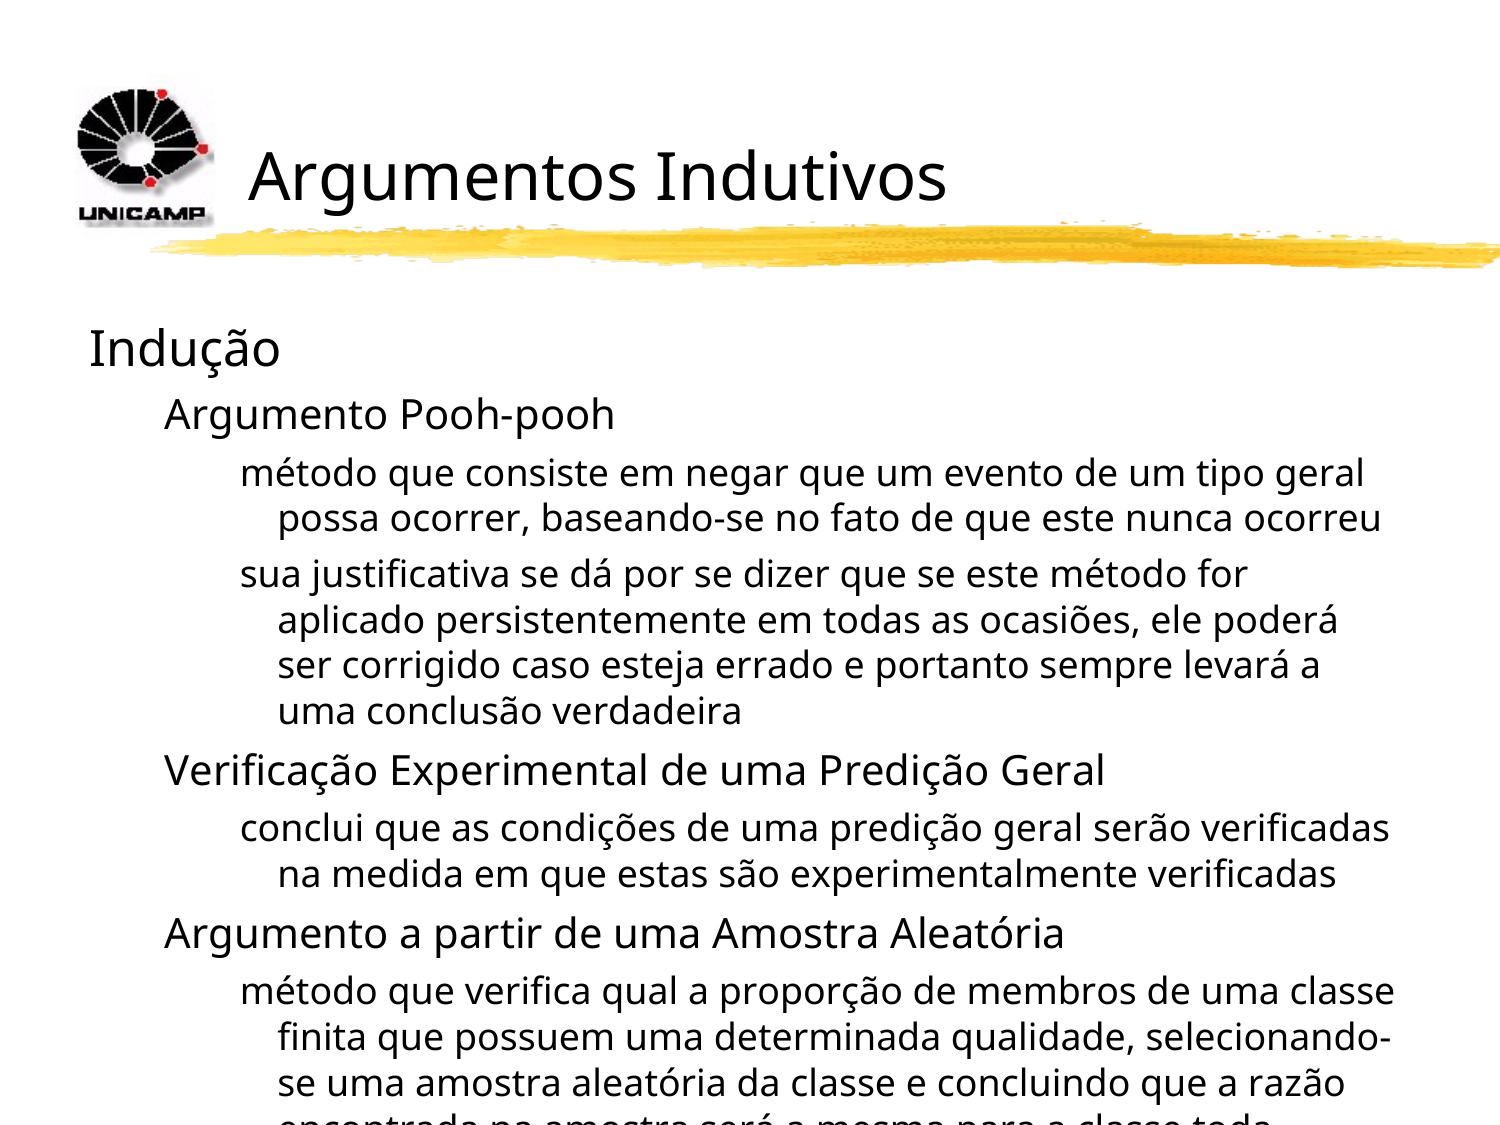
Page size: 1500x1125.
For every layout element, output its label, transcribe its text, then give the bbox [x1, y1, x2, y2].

picture [75, 74, 1500, 279]
list Indução Argumento Pooh-pooh método que consiste em negar que um evento de um tipo geral possa ocorrer, baseando-se no fato de que este nunca ocorreu sua justificativa se dá por se dizer que se este método for aplicado persistentemente em todas as ocasiões, ele poderá ser corrigido caso esteja errado e portanto sempre levará a uma conclusão verdadeira Verificação Experimental de uma Predição Geral conclui que as condições de uma predição geral serão verificadas na medida em que estas são experimentalmente verificadas Argumento a partir de uma Amostra Aleatória método que verifica qual a proporção de membros de uma classe finita que possuem uma determinada qualidade, selecionando-se uma amostra aleatória da classe e concluindo que a razão encontrada na amostra será a mesma para a classe toda [74, 309, 1417, 1028]
title Argumentos Indutivos [233, 37, 1434, 225]
